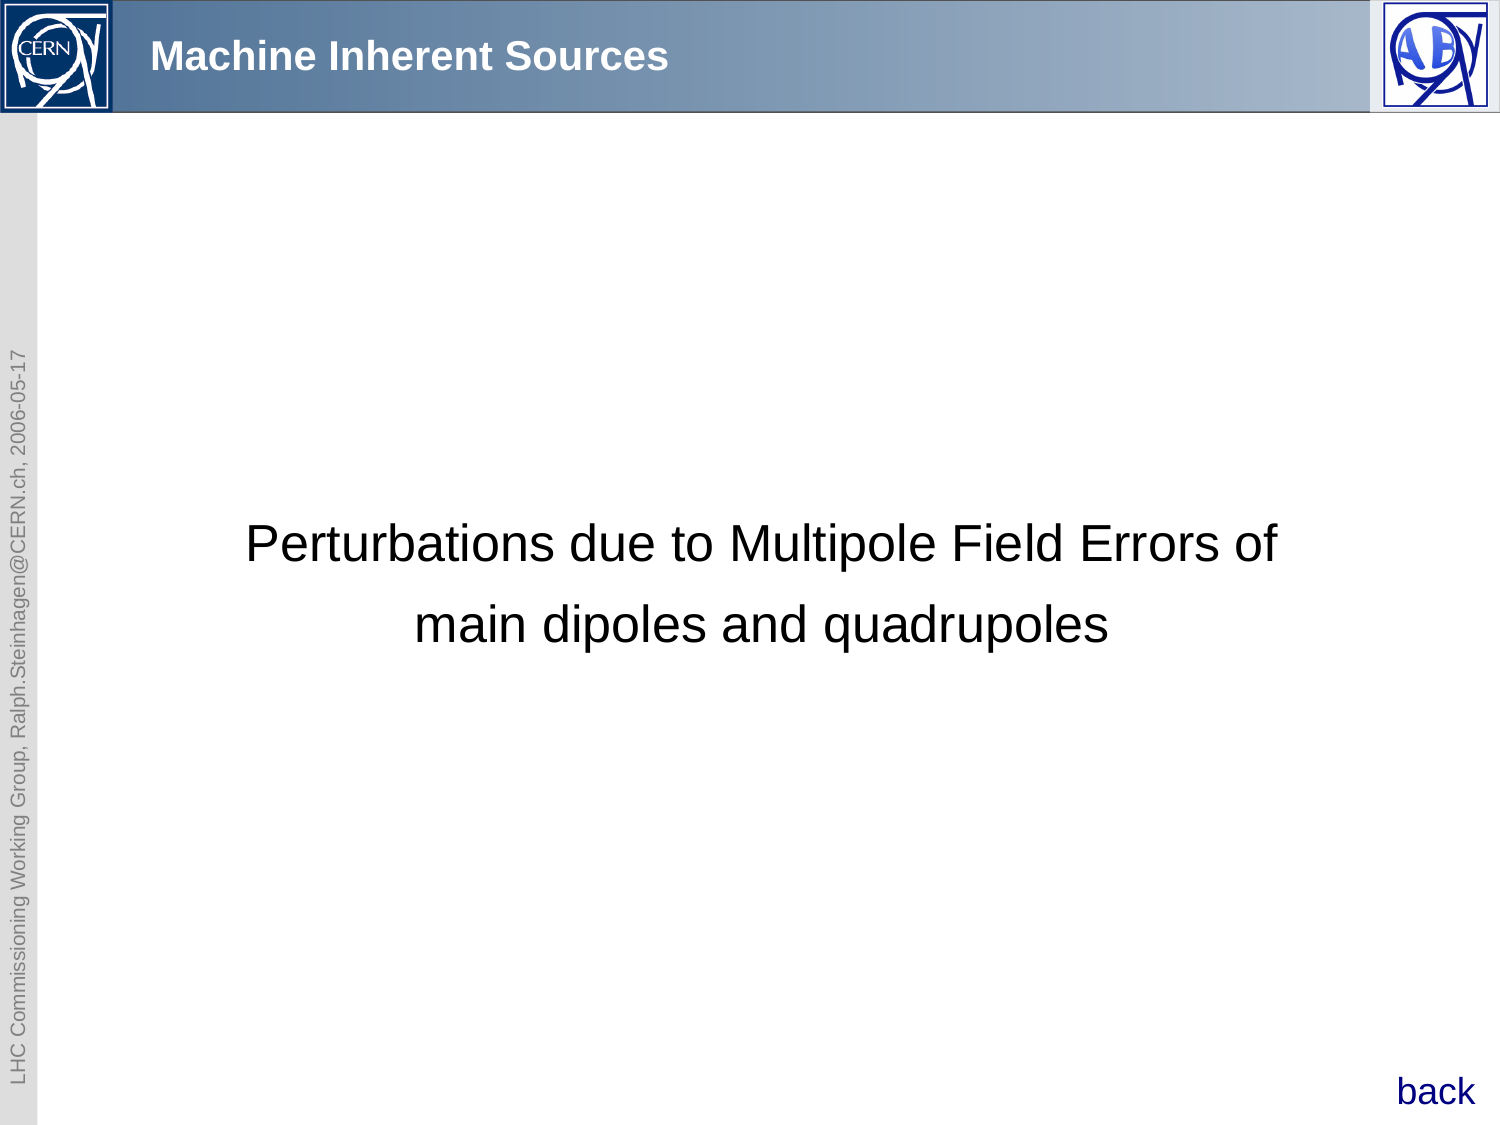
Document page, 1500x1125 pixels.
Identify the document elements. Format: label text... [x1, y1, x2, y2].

picture [1382, 1, 1489, 108]
picture [0, 0, 113, 113]
text_box back [1381, 1062, 1500, 1120]
subtitle Perturbations due to Multipole Field Errors of main dipoles and quadrupoles [87, 137, 1438, 1030]
title Machine Inherent Sources [150, 0, 1201, 113]
